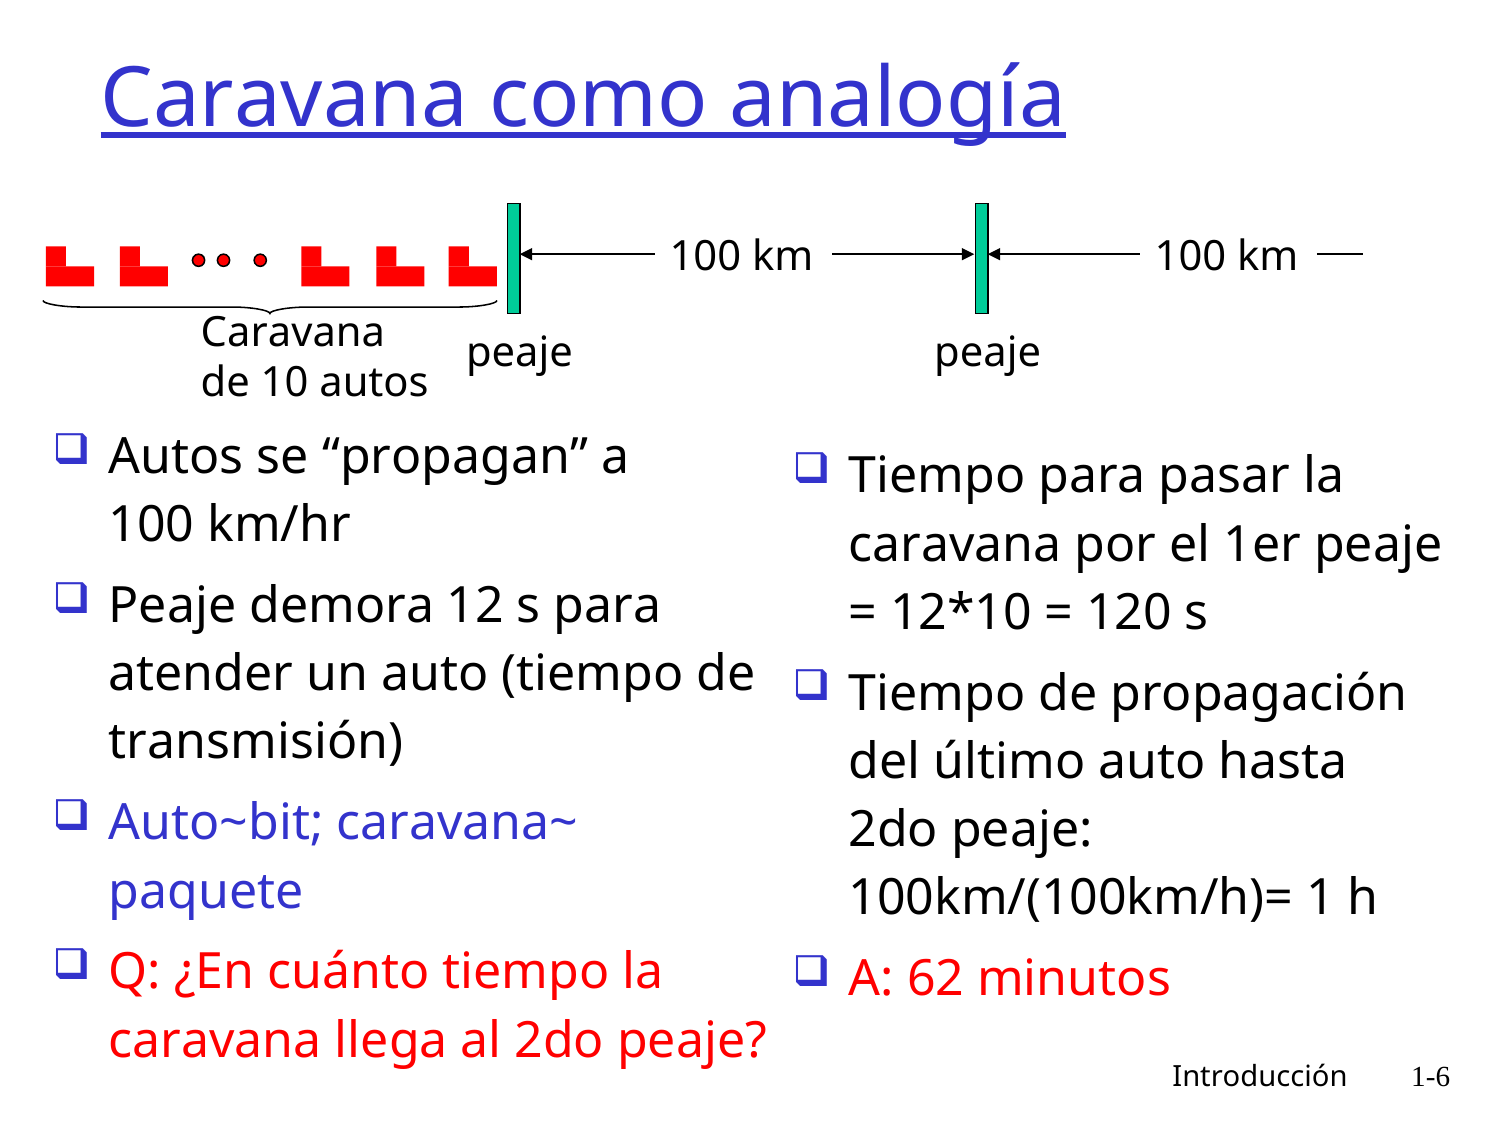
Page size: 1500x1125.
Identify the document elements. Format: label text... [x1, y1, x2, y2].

text_box 100 km [654, 221, 833, 287]
text_box [192, 254, 205, 267]
text_box 100 km [1139, 221, 1317, 287]
text_box [301, 246, 350, 287]
text_box peaje [919, 316, 1056, 383]
text_box [448, 246, 497, 287]
text_box [254, 254, 267, 267]
list Autos se “propagan” a 100 km/hr Peaje demora 12 s para atender un auto (tiempo de transmisión) Auto~bit; caravana~ paquete Q: ¿En cuánto tiempo la caravana llega al 2do peaje? [37, 412, 788, 1048]
text_box 1-18 [1362, 1050, 1466, 1125]
text_box Caravana de 10 autos [185, 296, 444, 413]
text_box [376, 246, 425, 287]
text_box [217, 254, 230, 267]
text_box peaje [451, 316, 589, 383]
list Tiempo para pasar la caravana por el 1er peaje = 12*10 = 120 s Tiempo de propagación del último auto hasta 2do peaje: 100km/(100km/h)= 1 h A: 62 minutos [777, 431, 1461, 984]
title Caravana como analogía [85, 0, 1361, 188]
text_box [119, 246, 168, 287]
text_box Introducción [887, 1050, 1362, 1125]
text_box [45, 246, 95, 287]
